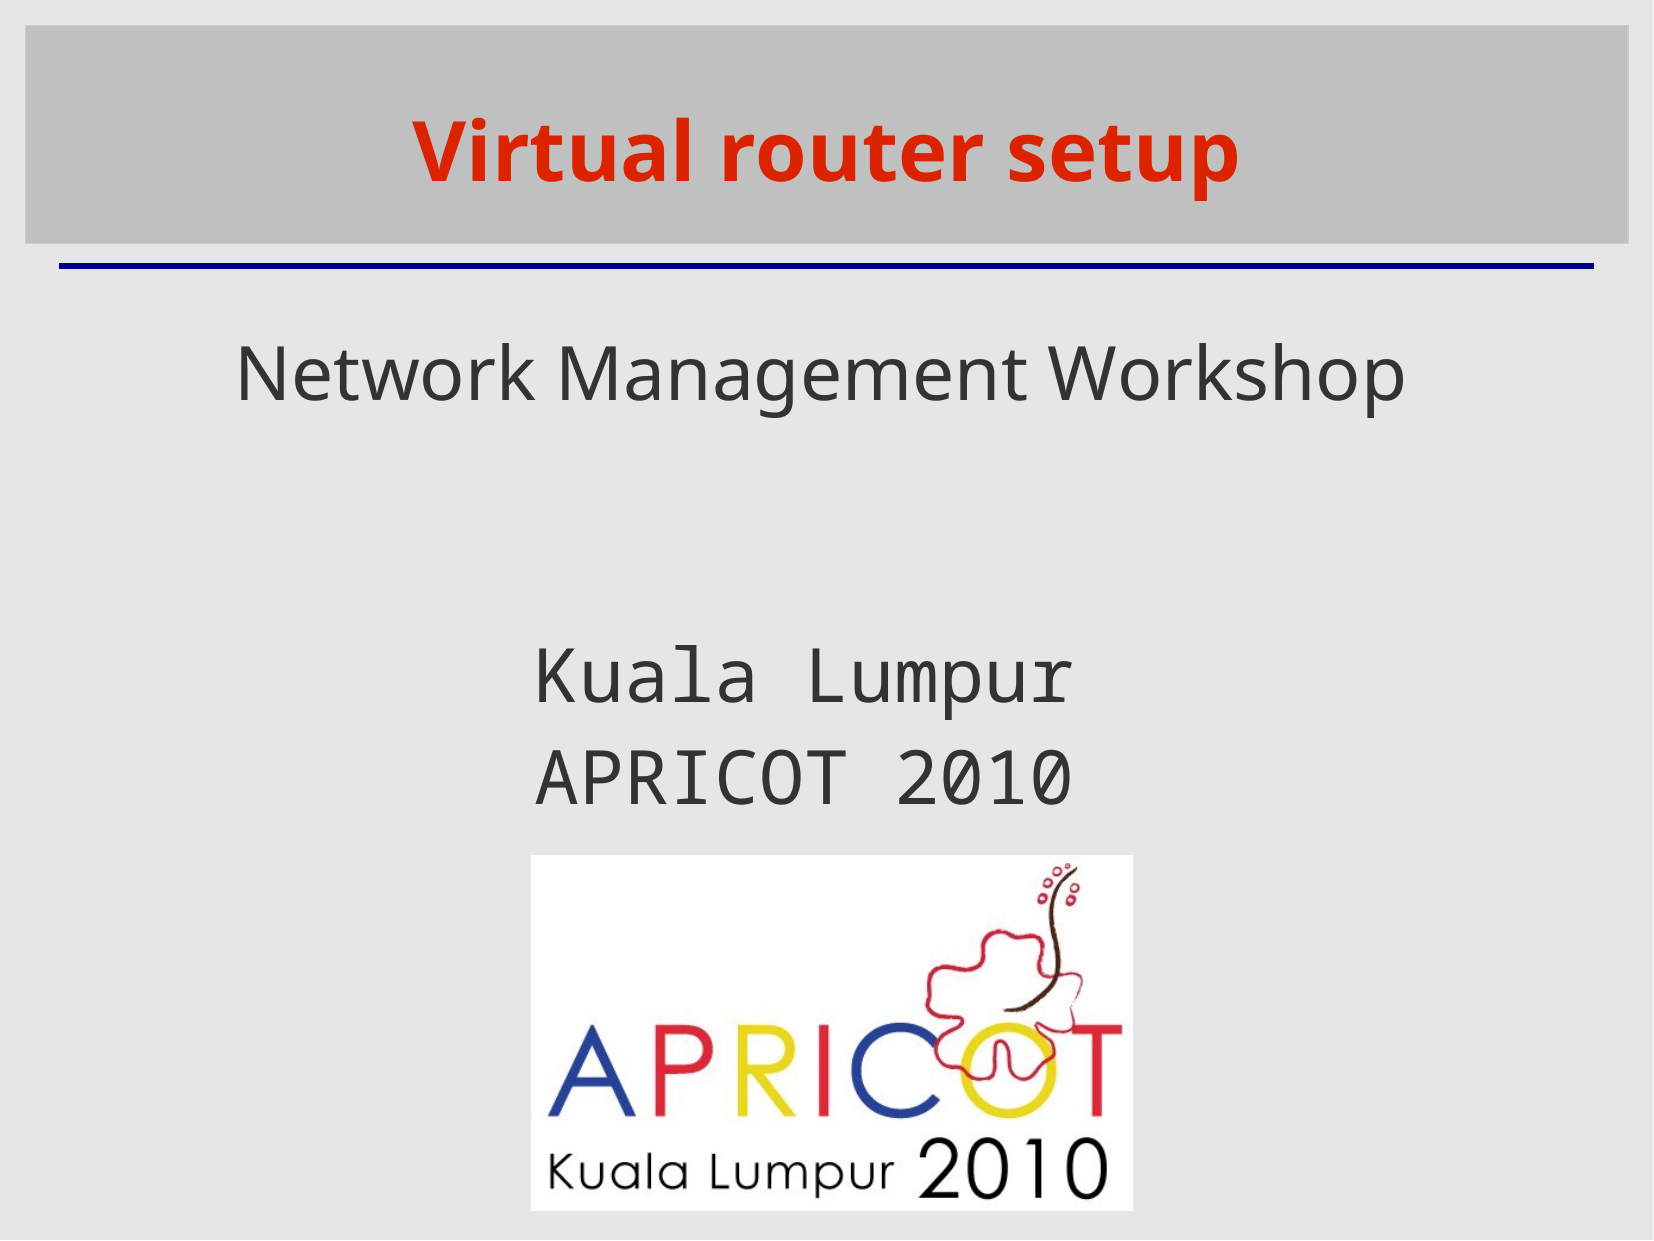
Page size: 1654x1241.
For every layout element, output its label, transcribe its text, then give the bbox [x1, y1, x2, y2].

title Virtual router setup [121, 46, 1534, 254]
subtitle Network Management Workshop Kuala Lumpur APRICOT 2010 [84, 259, 1524, 1153]
picture [531, 855, 1133, 1211]
